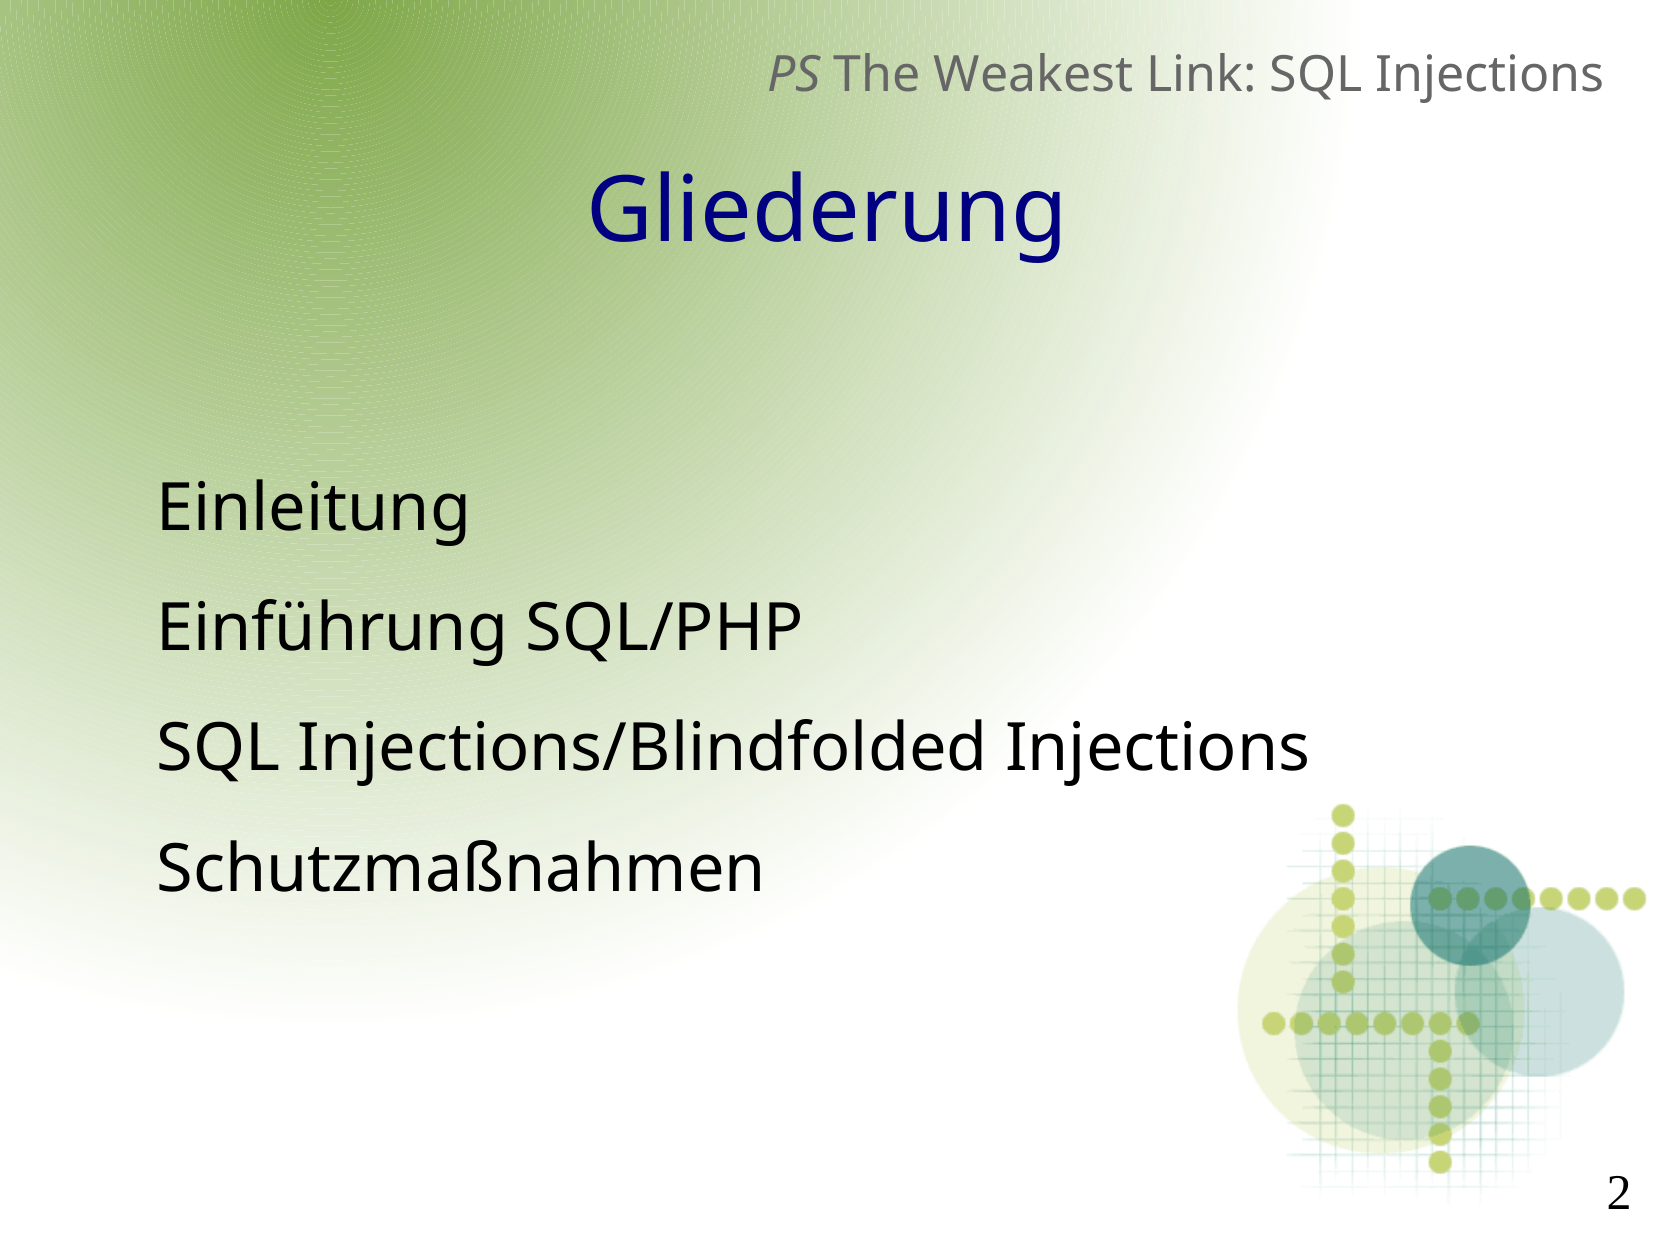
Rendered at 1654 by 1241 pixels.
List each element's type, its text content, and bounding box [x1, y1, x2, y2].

picture [1534, 792, 1654, 1211]
list Einleitung Einführung SQL/PHP SQL Injections/Blindfolded Injections Schutzmaßnahmen [121, 458, 1534, 1241]
title Gliederung [121, 102, 1534, 311]
